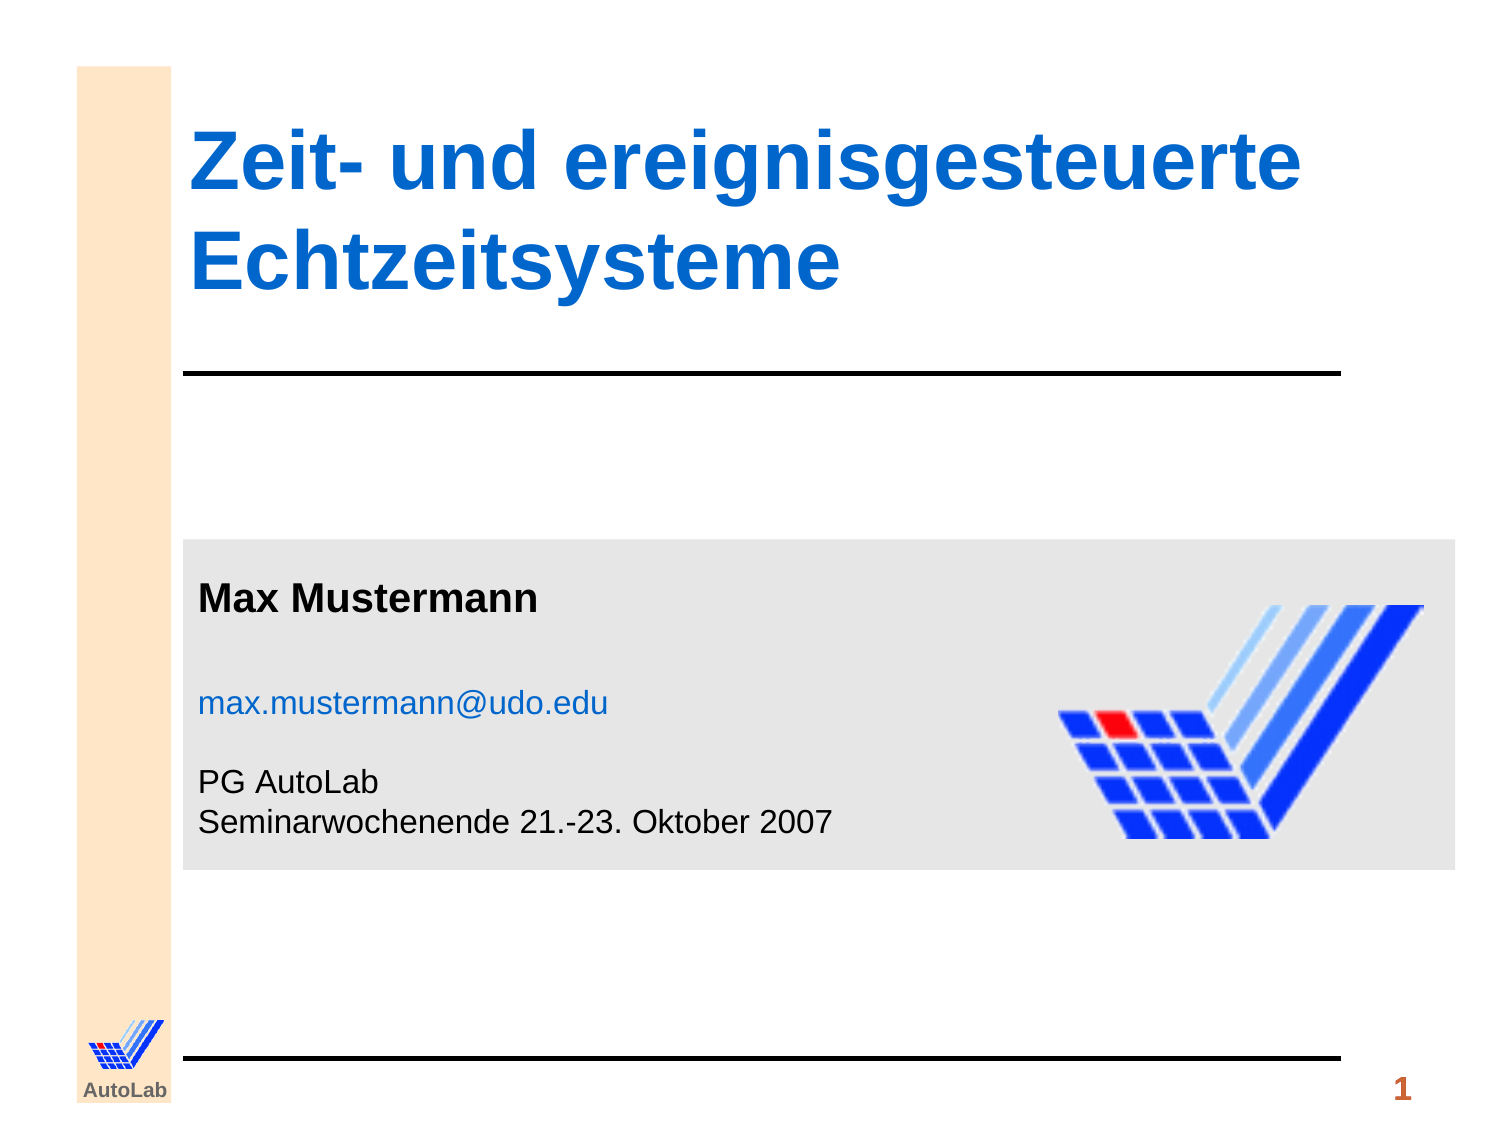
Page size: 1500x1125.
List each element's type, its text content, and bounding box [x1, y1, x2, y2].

text_box AutoLab [82, 1076, 167, 1101]
text_box [1305, 539, 1456, 870]
text_box [76, 66, 172, 1103]
title Zeit- und ereignisgesteuerte Echtzeitsysteme [189, 111, 1427, 304]
text_box Max Mustermann max.mustermann@udo.edu PG AutoLab Seminarwochenende 21.-23. Oktober 2007 [183, 539, 1305, 890]
picture [1058, 605, 1424, 839]
picture [88, 1020, 164, 1069]
